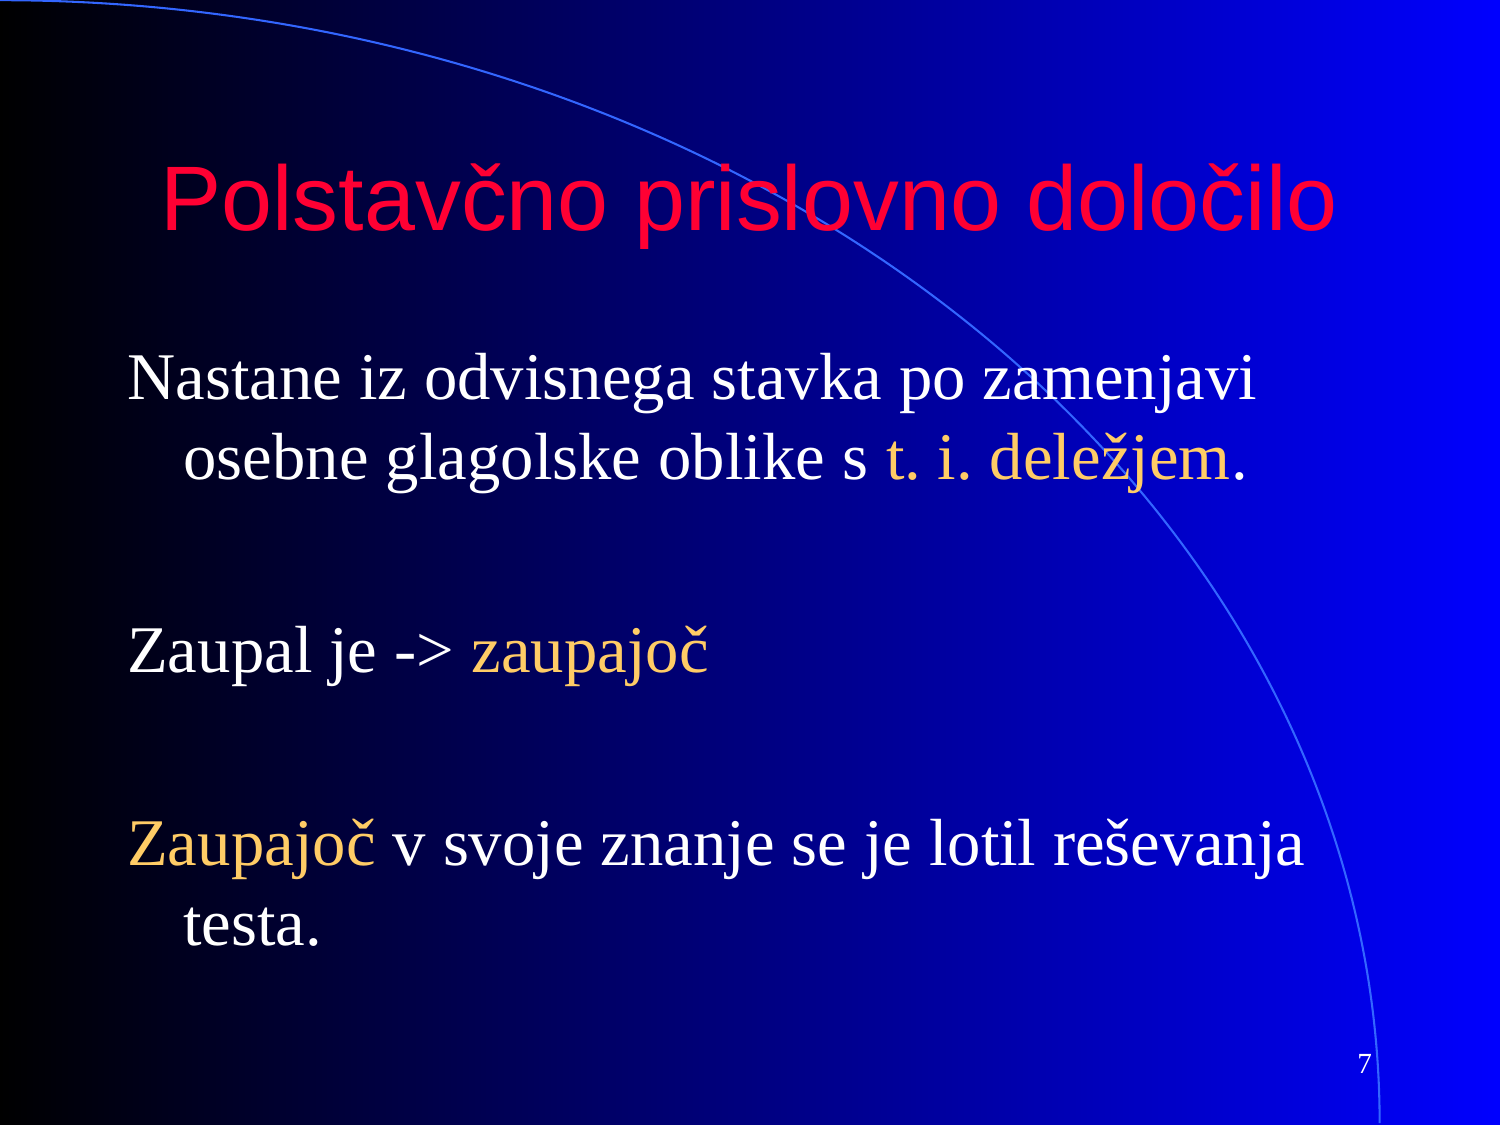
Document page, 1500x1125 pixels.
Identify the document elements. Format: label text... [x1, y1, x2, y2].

slide_number <number> [1074, 1024, 1388, 1100]
list Nastane iz odvisnega stavka po zamenjavi osebne glagolske oblike s t. i. deležjem. Zaupal je -> zaupajoč Zaupajoč v svoje znanje se je lotil reševanja testa. [112, 324, 1388, 979]
title Polstavčno prislovno določilo [112, 92, 1388, 296]
